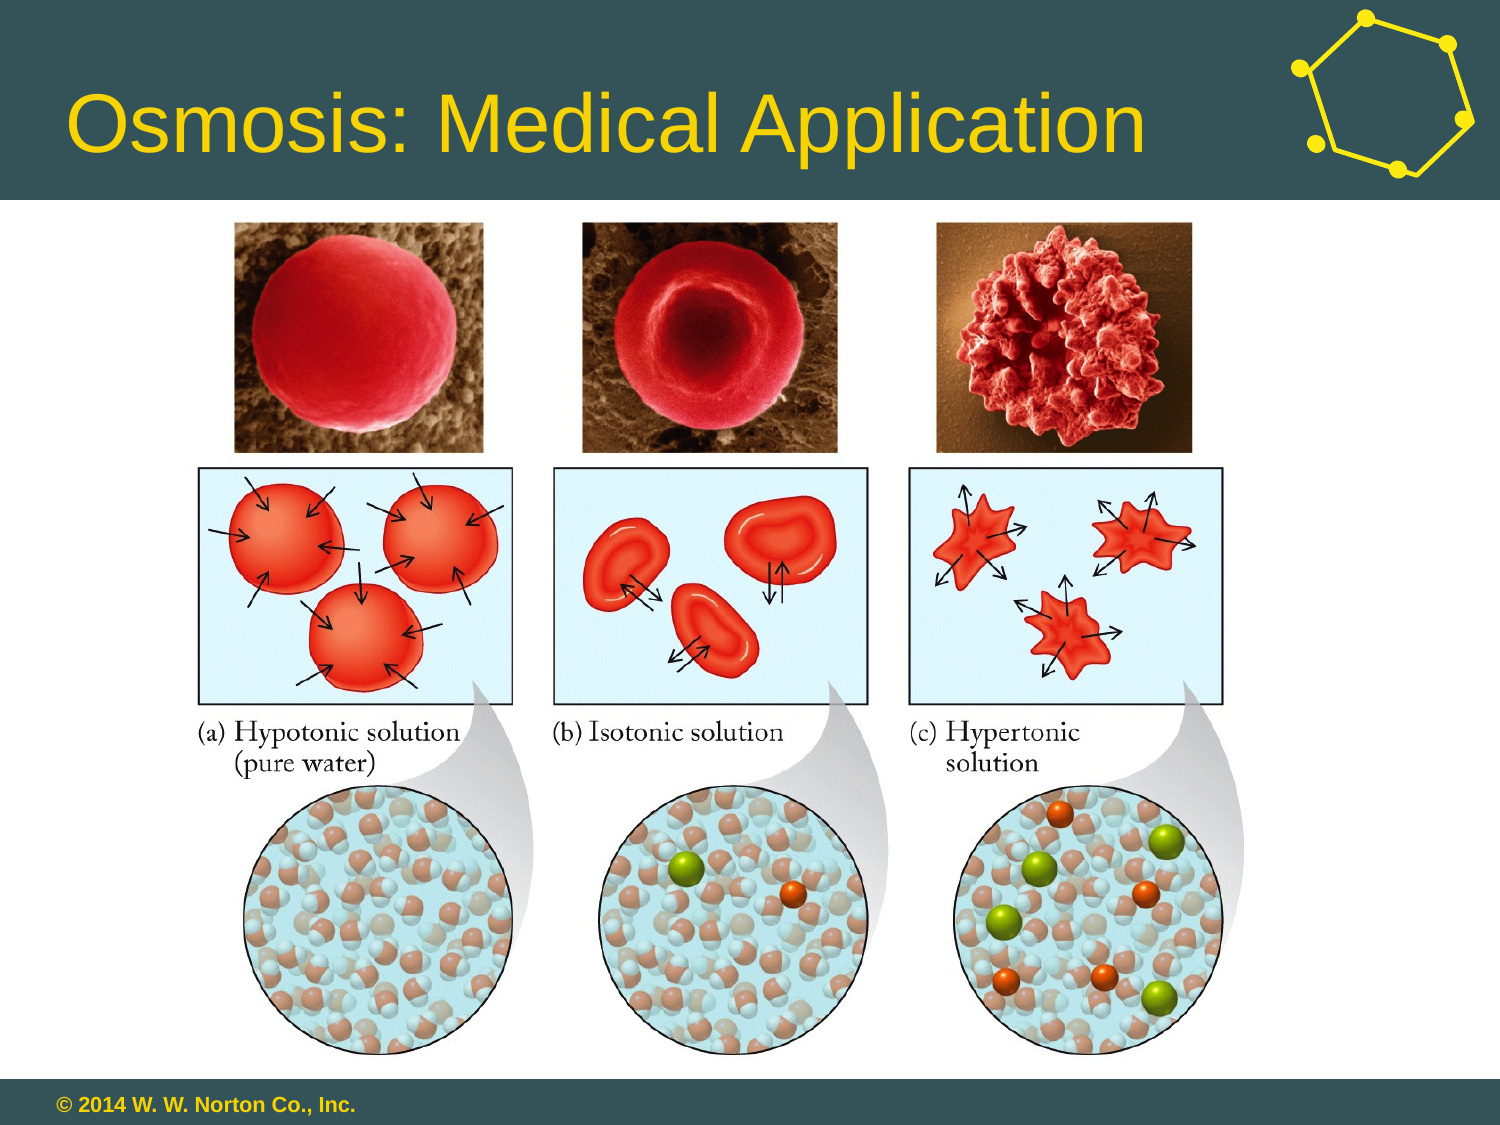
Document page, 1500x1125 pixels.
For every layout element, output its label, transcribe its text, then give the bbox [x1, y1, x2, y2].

title Osmosis: Medical Application [50, 37, 1325, 200]
picture [187, 217, 1253, 1063]
